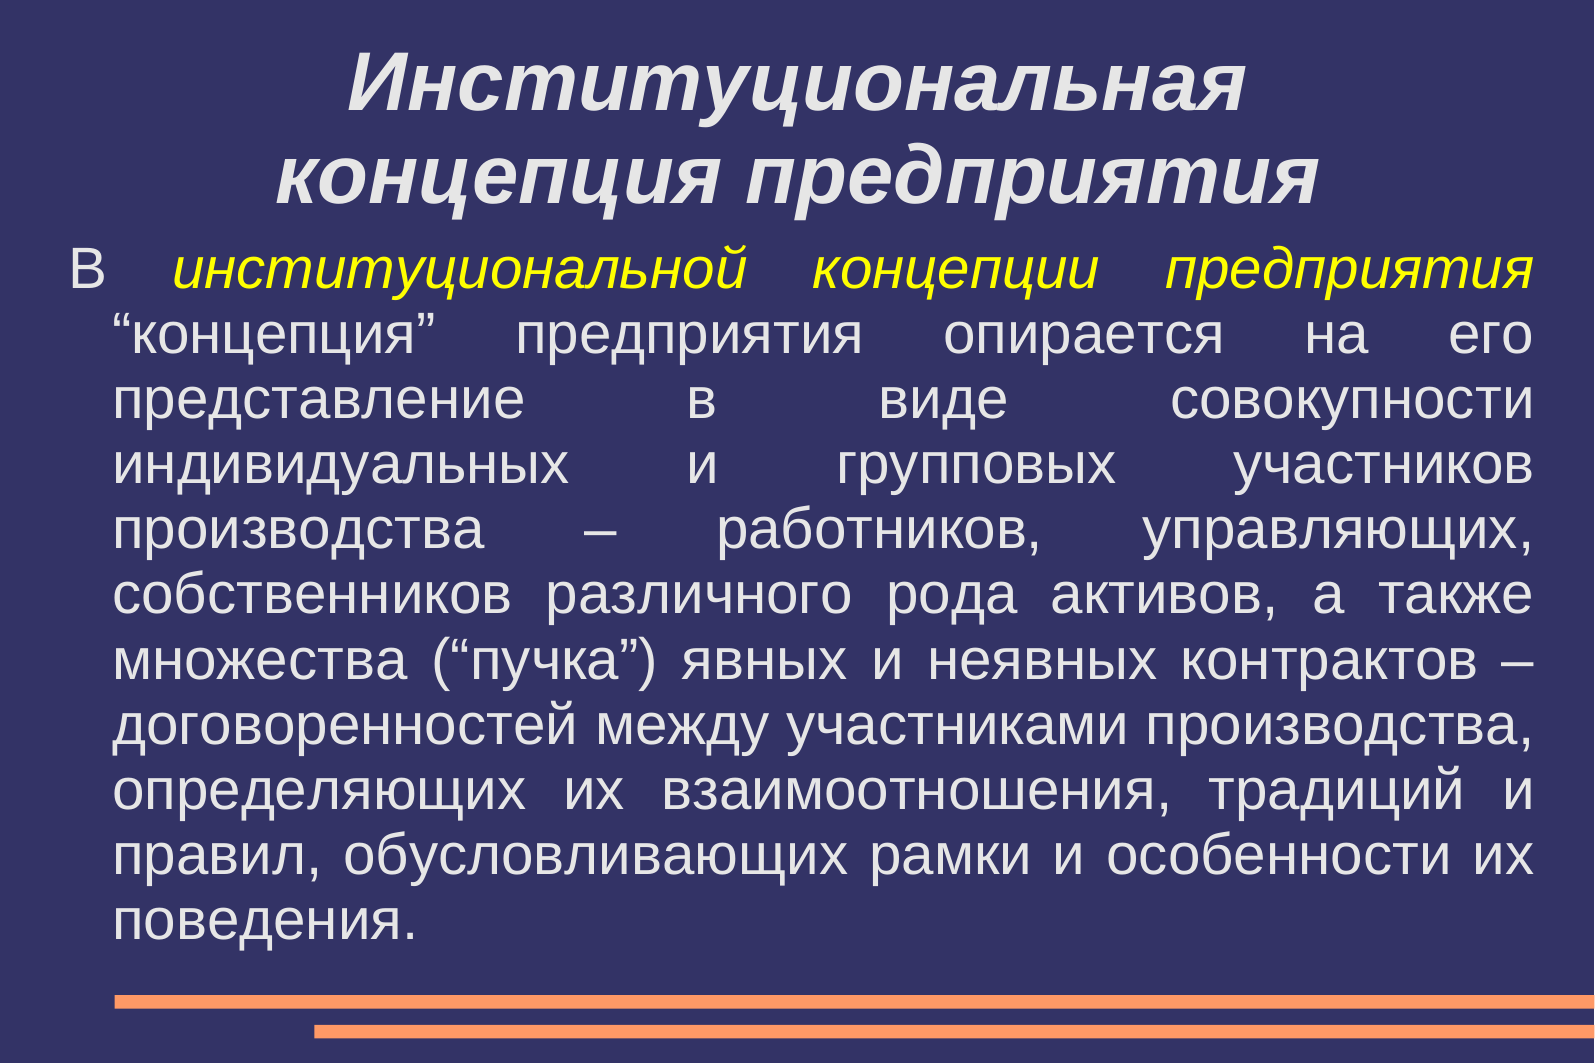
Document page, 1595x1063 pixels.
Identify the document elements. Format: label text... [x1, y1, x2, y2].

list В институциональной концепции предприятия “концепция” предприятия опирается на его представление в виде совокупности индивидуальных и групповых участников производства – работников, управляющих, собственников различного рода активов, а также множества (“пучка”) явных и неявных контрактов – договоренностей между участниками производства, определяющих их взаимоотношения, традиций и правил, обусловливающих рамки и особенности их поведения. [29, 236, 1536, 952]
title Институциональная концепция предприятия [117, 35, 1479, 222]
